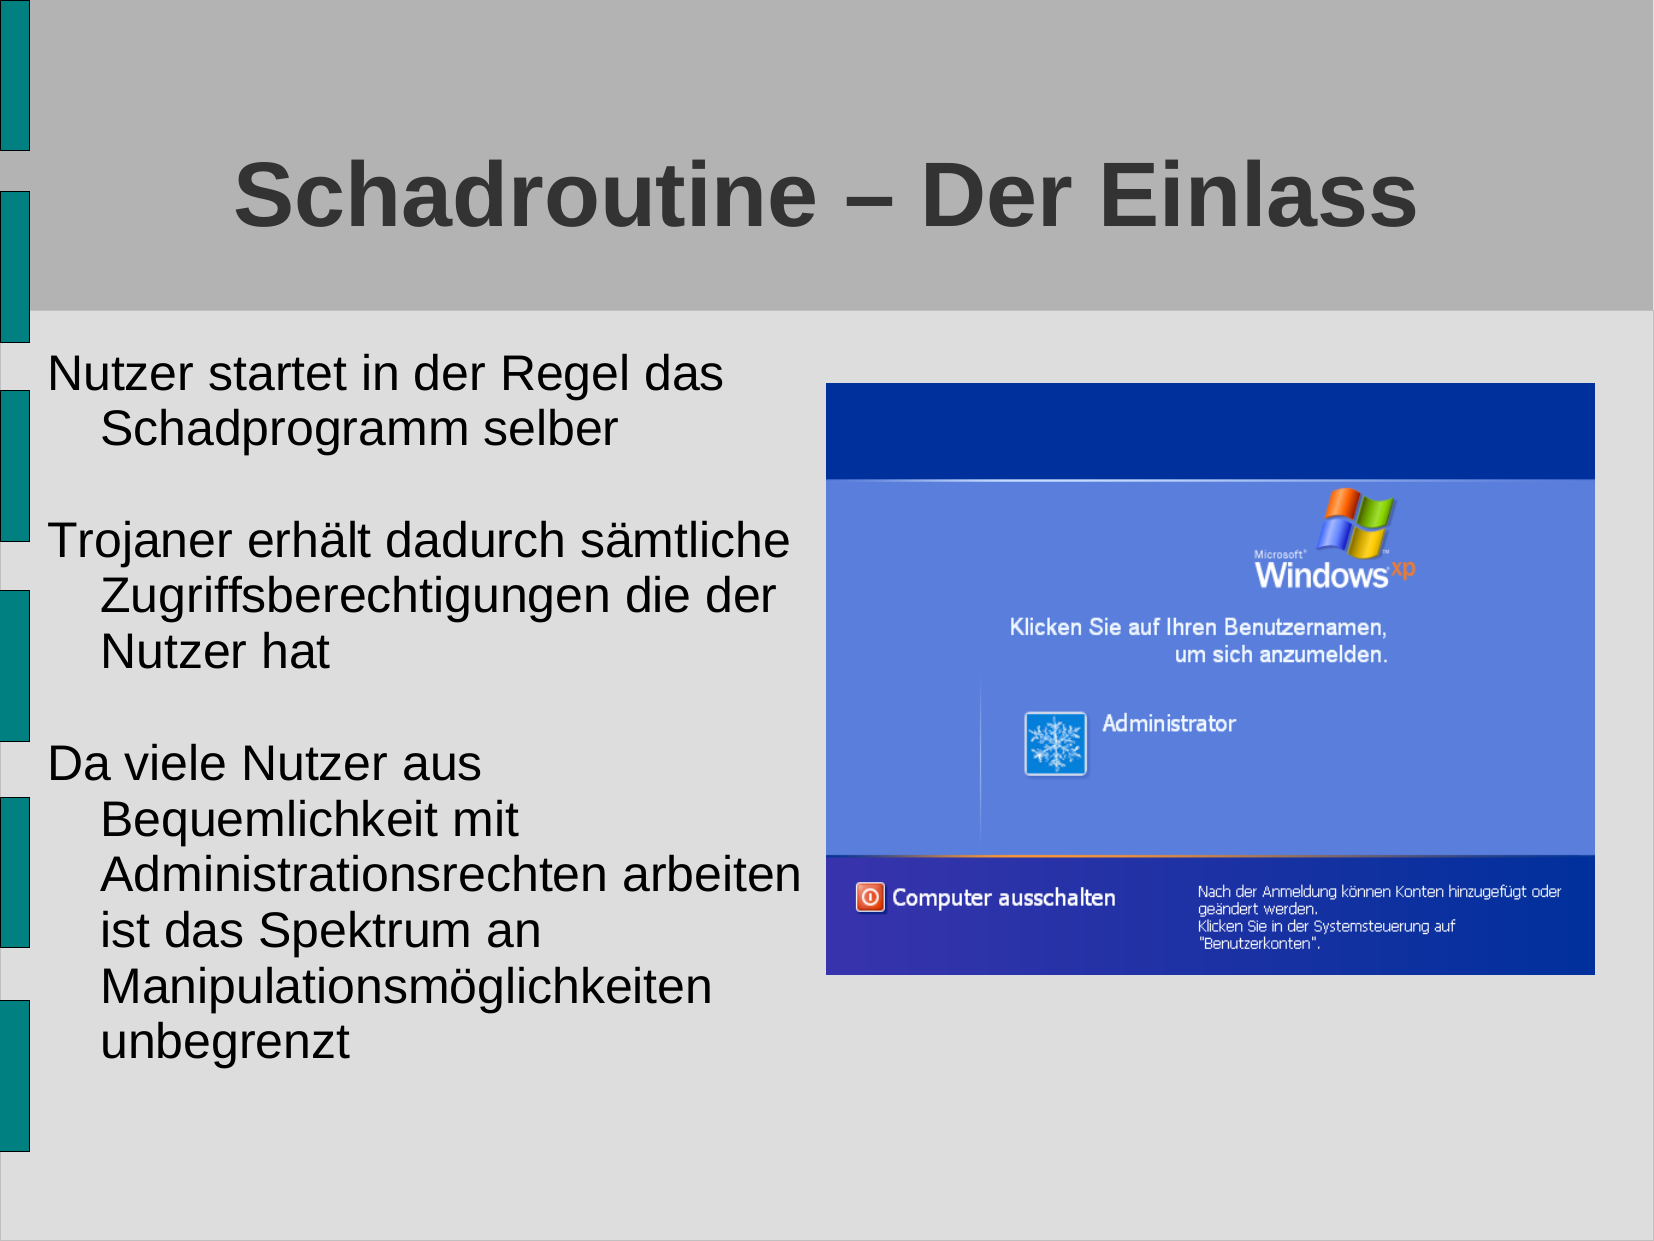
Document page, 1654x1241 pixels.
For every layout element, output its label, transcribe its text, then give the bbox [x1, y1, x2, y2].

picture [826, 383, 1595, 975]
list Nutzer startet in der Regel das Schadprogramm selber Trojaner erhält dadurch sämtliche Zugriffsberechtigungen die der Nutzer hat Da viele Nutzer aus Bequemlichkeit mit Administrationsrechten arbeiten ist das Spektrum an Manipulationsmöglichkeiten unbegrenzt [29, 344, 811, 1127]
title Schadroutine – Der Einlass [121, 91, 1534, 299]
